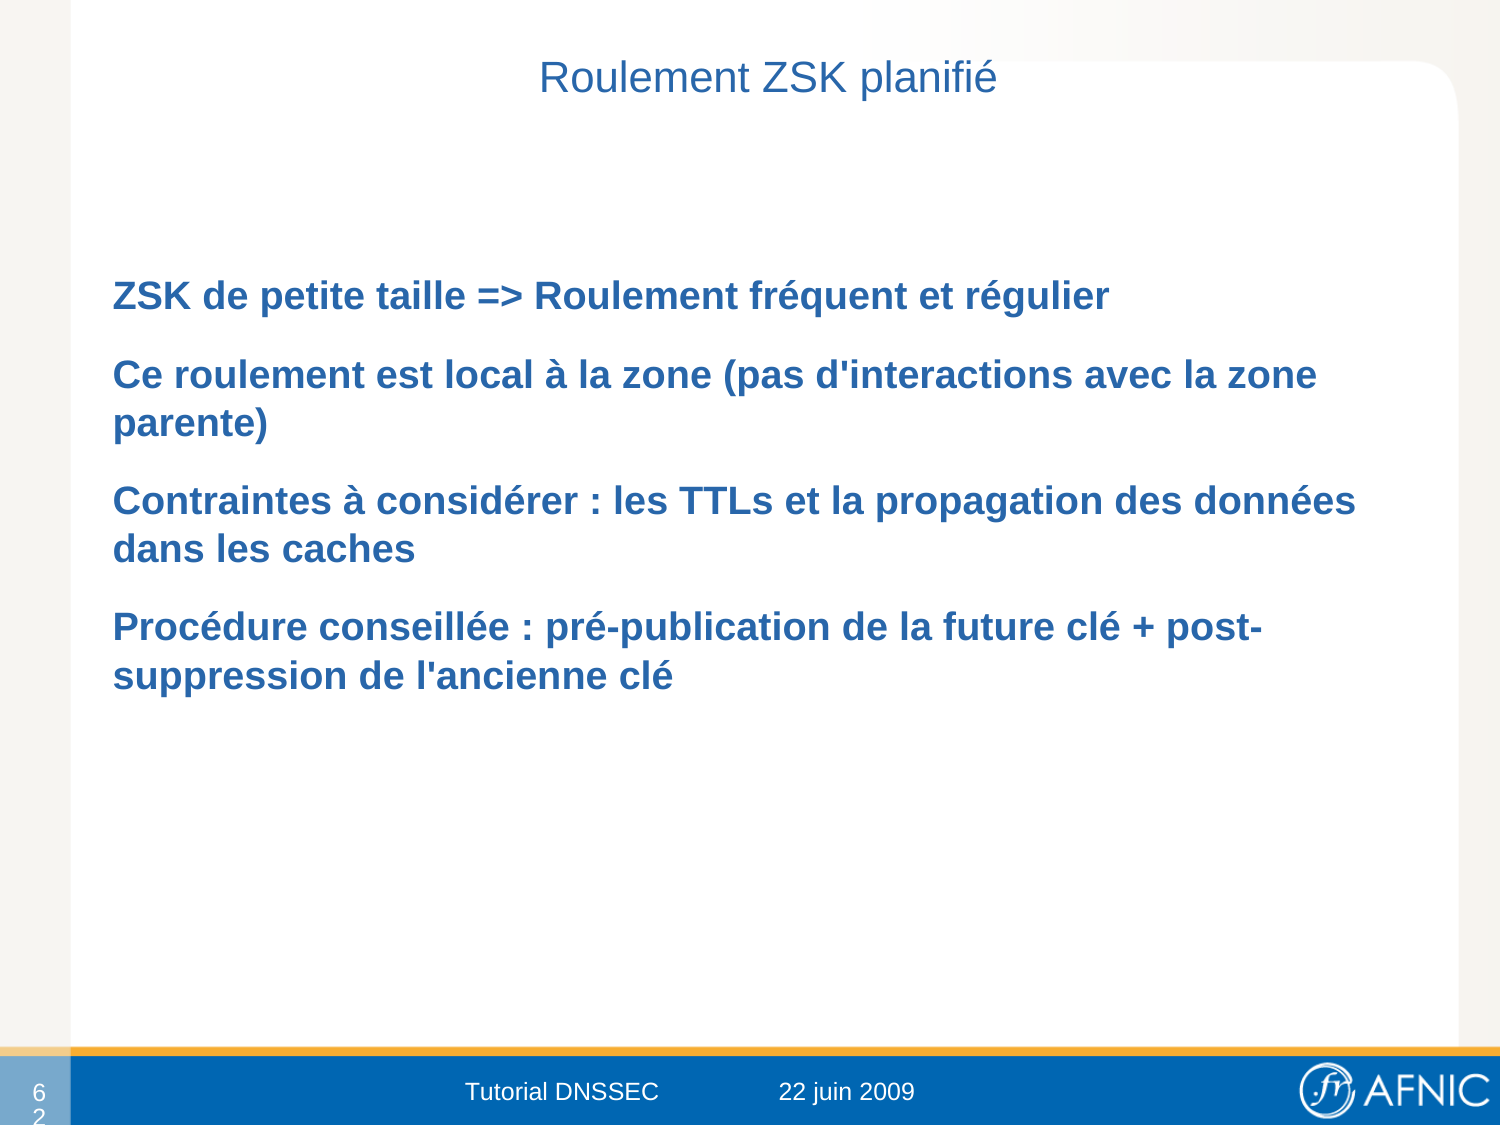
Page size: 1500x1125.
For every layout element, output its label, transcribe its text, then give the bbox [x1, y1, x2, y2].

list ZSK de petite taille => Roulement fréquent et régulier Ce roulement est local à la zone (pas d'interactions avec la zone parente) Contraintes à considérer : les TTLs et la propagation des données dans les caches Procédure conseillée : pré-publication de la future clé + post-suppression de l'ancienne clé [112, 266, 1426, 994]
picture [0, 0, 1500, 1125]
title Roulement ZSK planifié [112, 12, 1426, 138]
